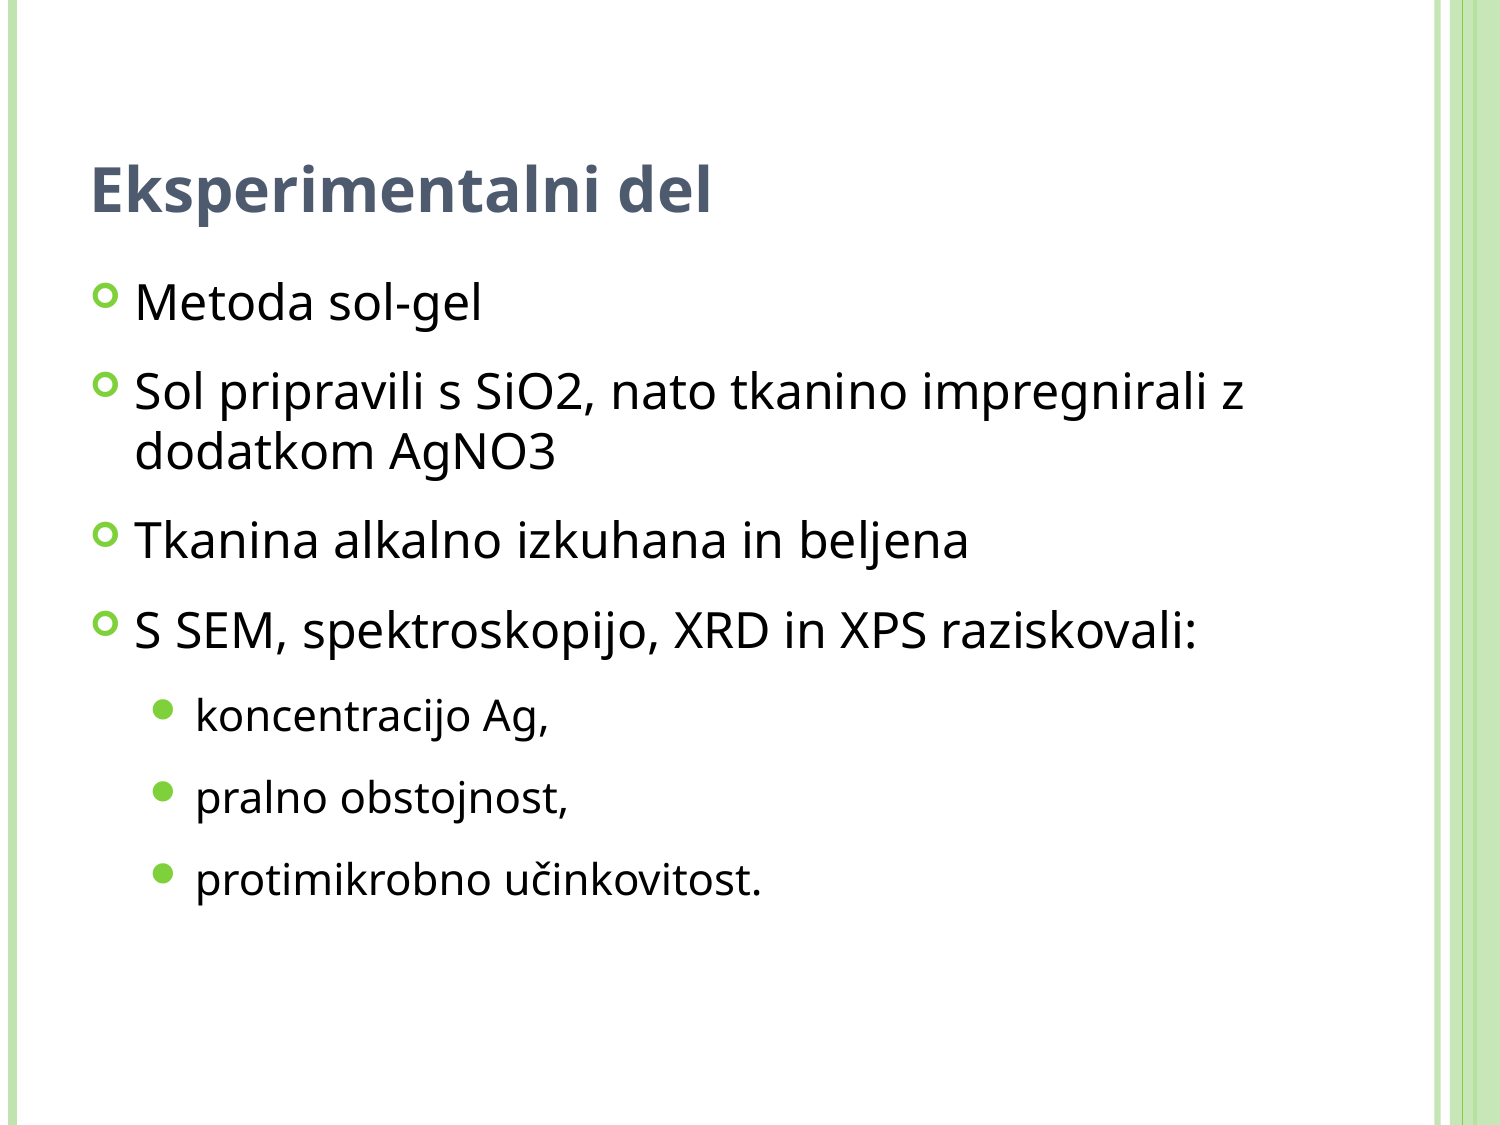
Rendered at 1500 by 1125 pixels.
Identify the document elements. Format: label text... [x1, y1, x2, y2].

list Metoda sol-gel Sol pripravili s SiO2, nato tkanino impregnirali z dodatkom AgNO3 Tkanina alkalno izkuhana in beljena S SEM, spektroskopijo, XRD in XPS raziskovali: koncentracijo Ag, pralno obstojnost, protimikrobno učinkovitost. [75, 262, 1300, 1062]
title Eksperimentalni del [75, 45, 1300, 233]
